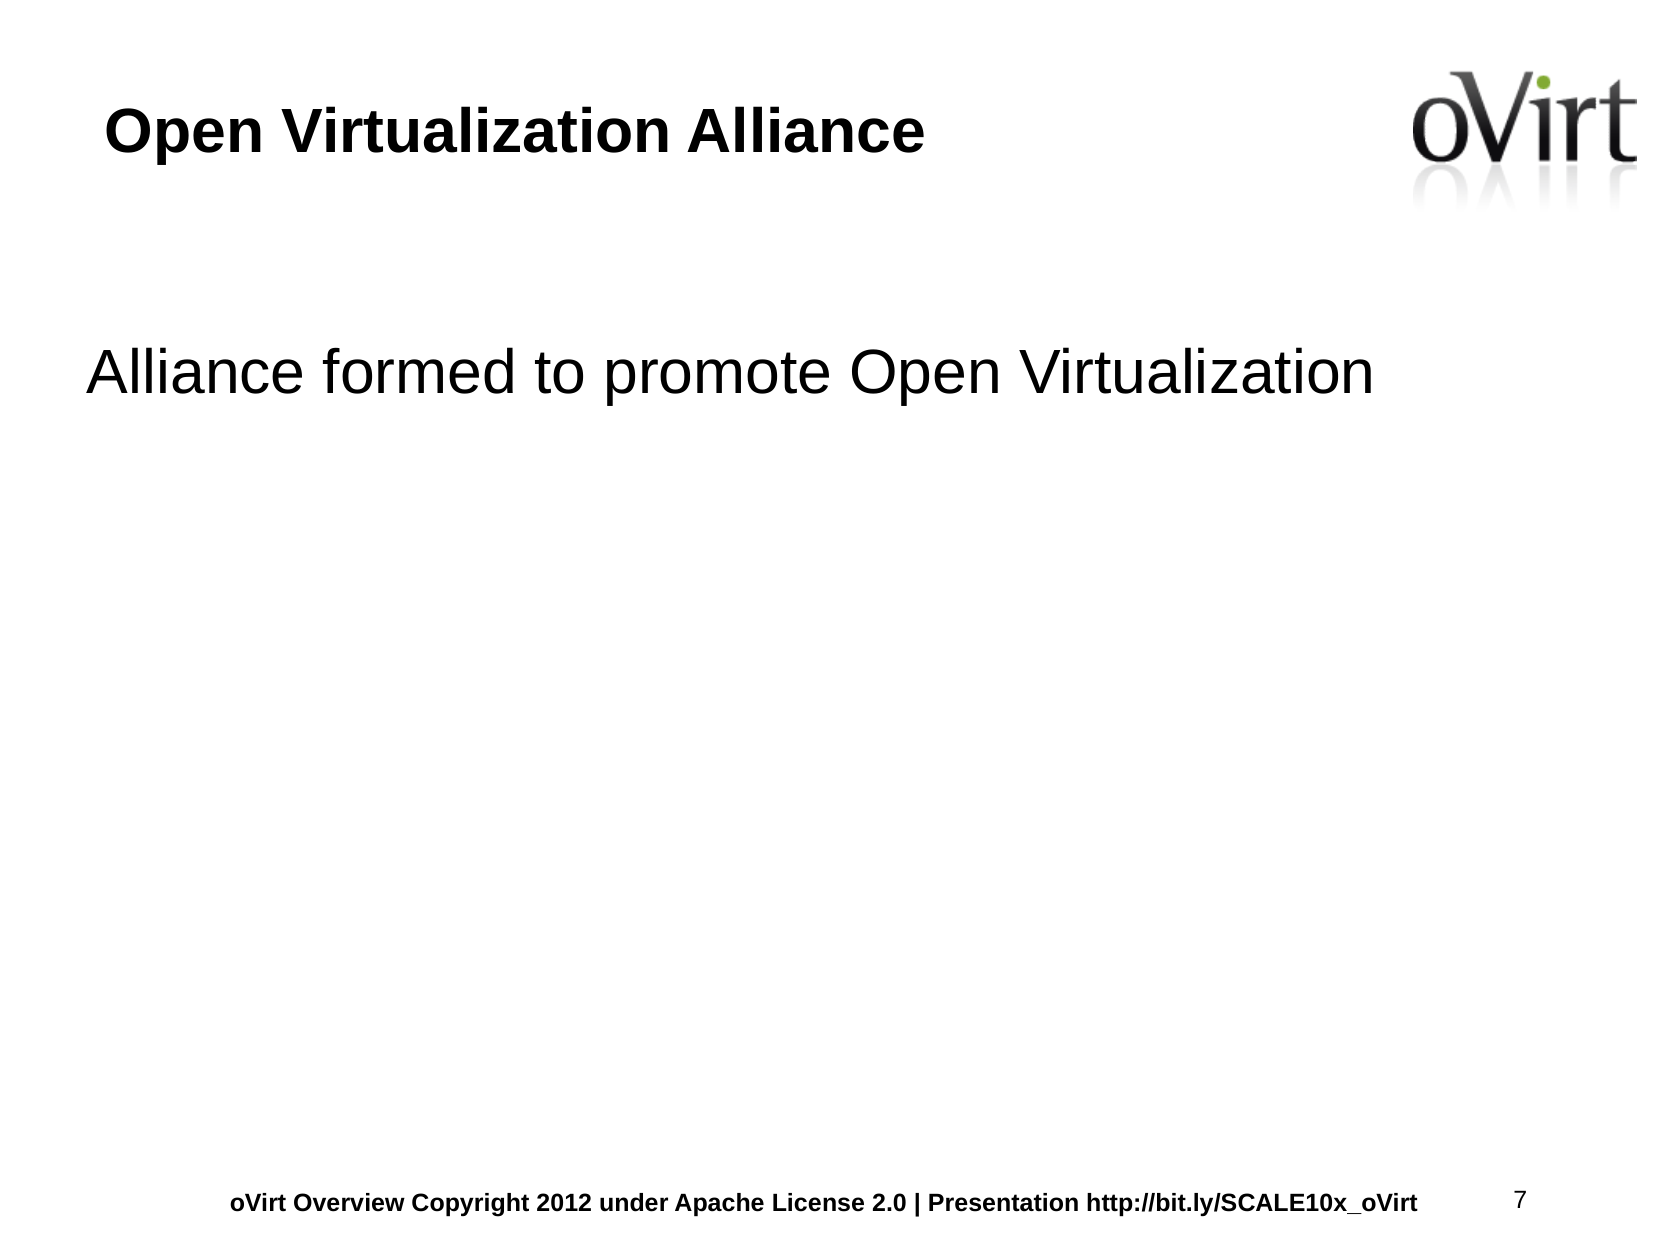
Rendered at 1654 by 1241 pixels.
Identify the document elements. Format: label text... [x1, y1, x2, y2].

list Alliance formed to promote Open Virtualization [86, 337, 1576, 413]
picture [1413, 63, 1637, 212]
title Open Virtualization Alliance [82, 37, 1303, 226]
